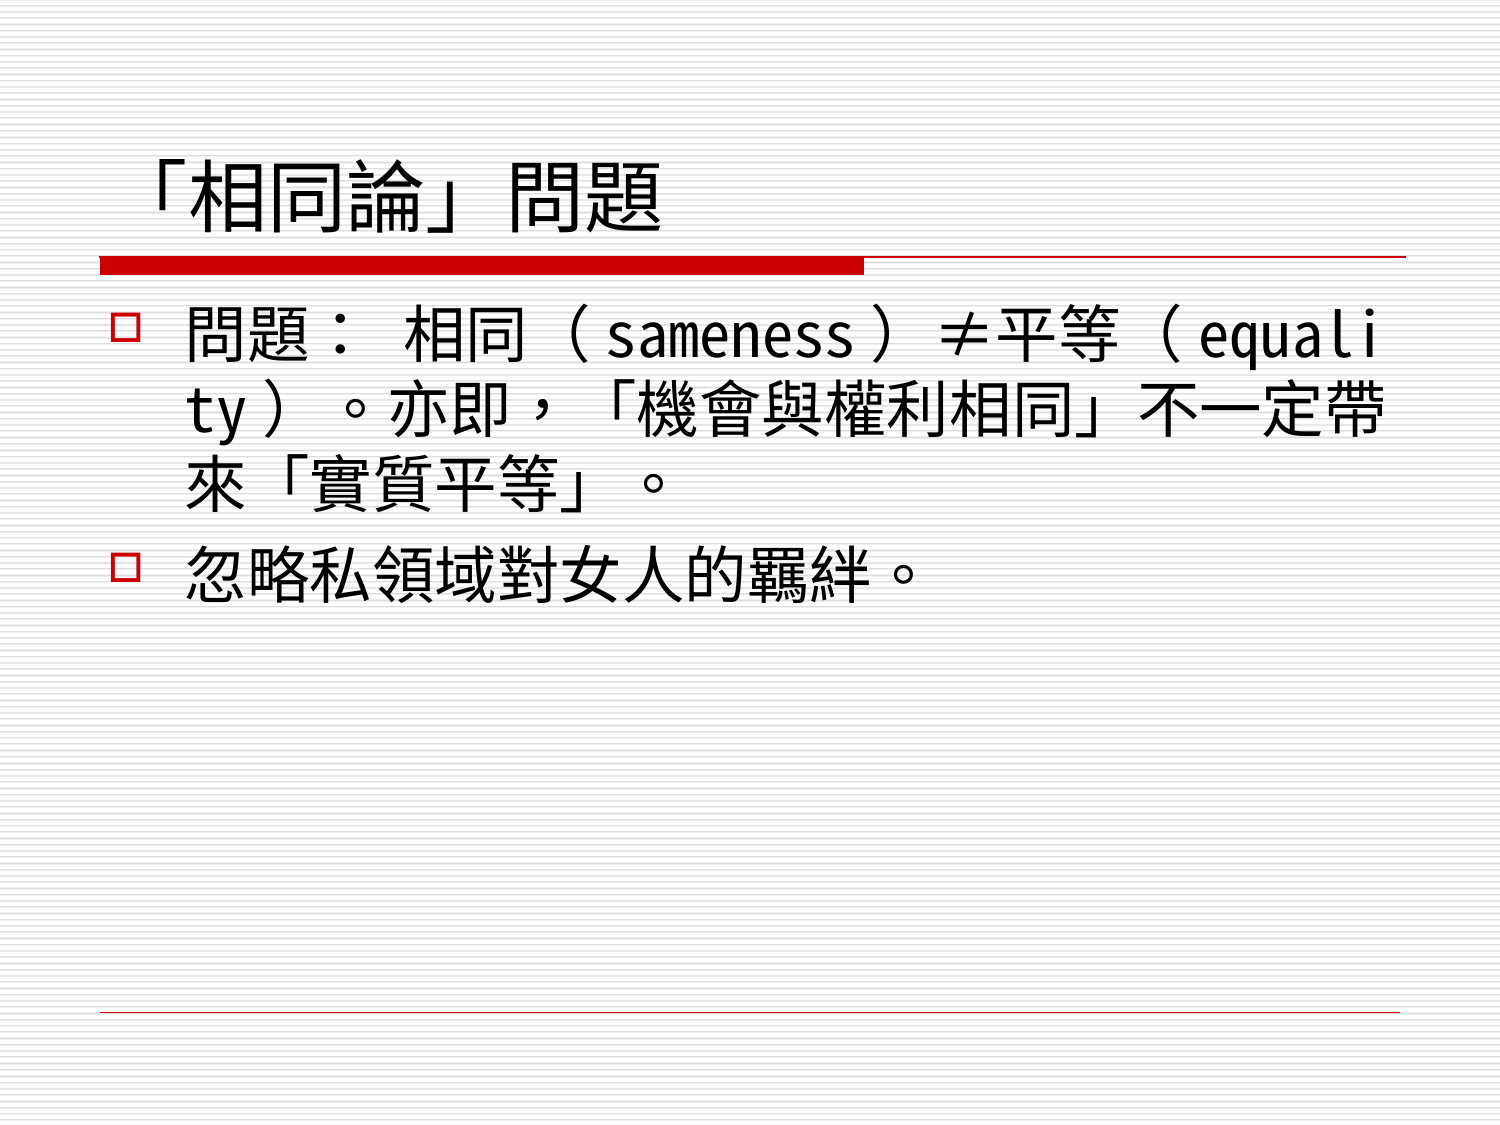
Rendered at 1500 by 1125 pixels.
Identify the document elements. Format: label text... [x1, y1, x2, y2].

list 問題： 相同（sameness）≠平等（equality）。亦即，「機會與權利相同」不一定帶來「實質平等」。 忽略私領域對女人的羈絆。 [92, 287, 1406, 988]
title 「相同論」問題 [94, 50, 1407, 250]
picture [0, 0, 1500, 1125]
